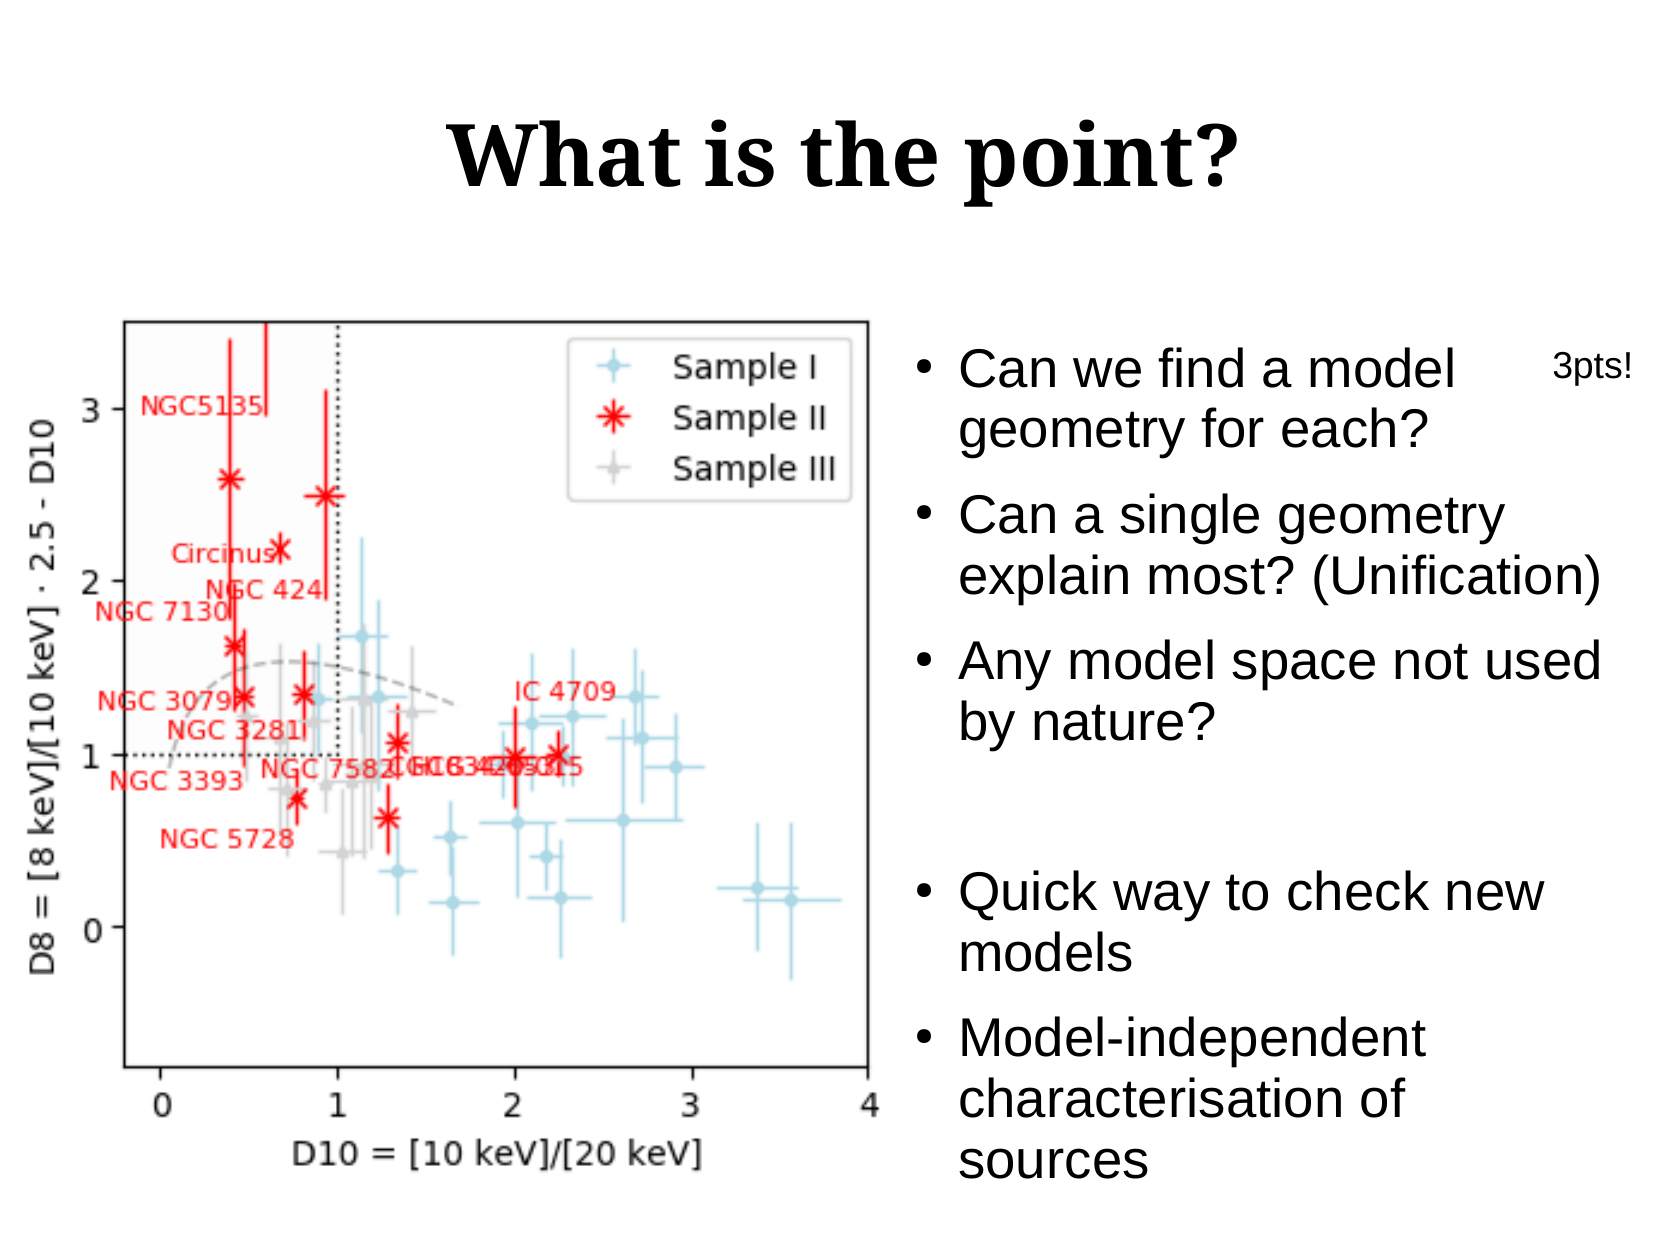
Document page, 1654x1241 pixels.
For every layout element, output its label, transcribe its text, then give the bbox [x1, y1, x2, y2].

text_box 3pts! [1537, 337, 1651, 437]
title What is the point? [82, 49, 1571, 257]
picture [4, 290, 901, 1195]
list Can we find a model geometry for each? Can a single geometry explain most? (Unification) Any model space not used by nature? Quick way to check new models Model-independent characterisation of sources [900, 337, 1613, 1241]
